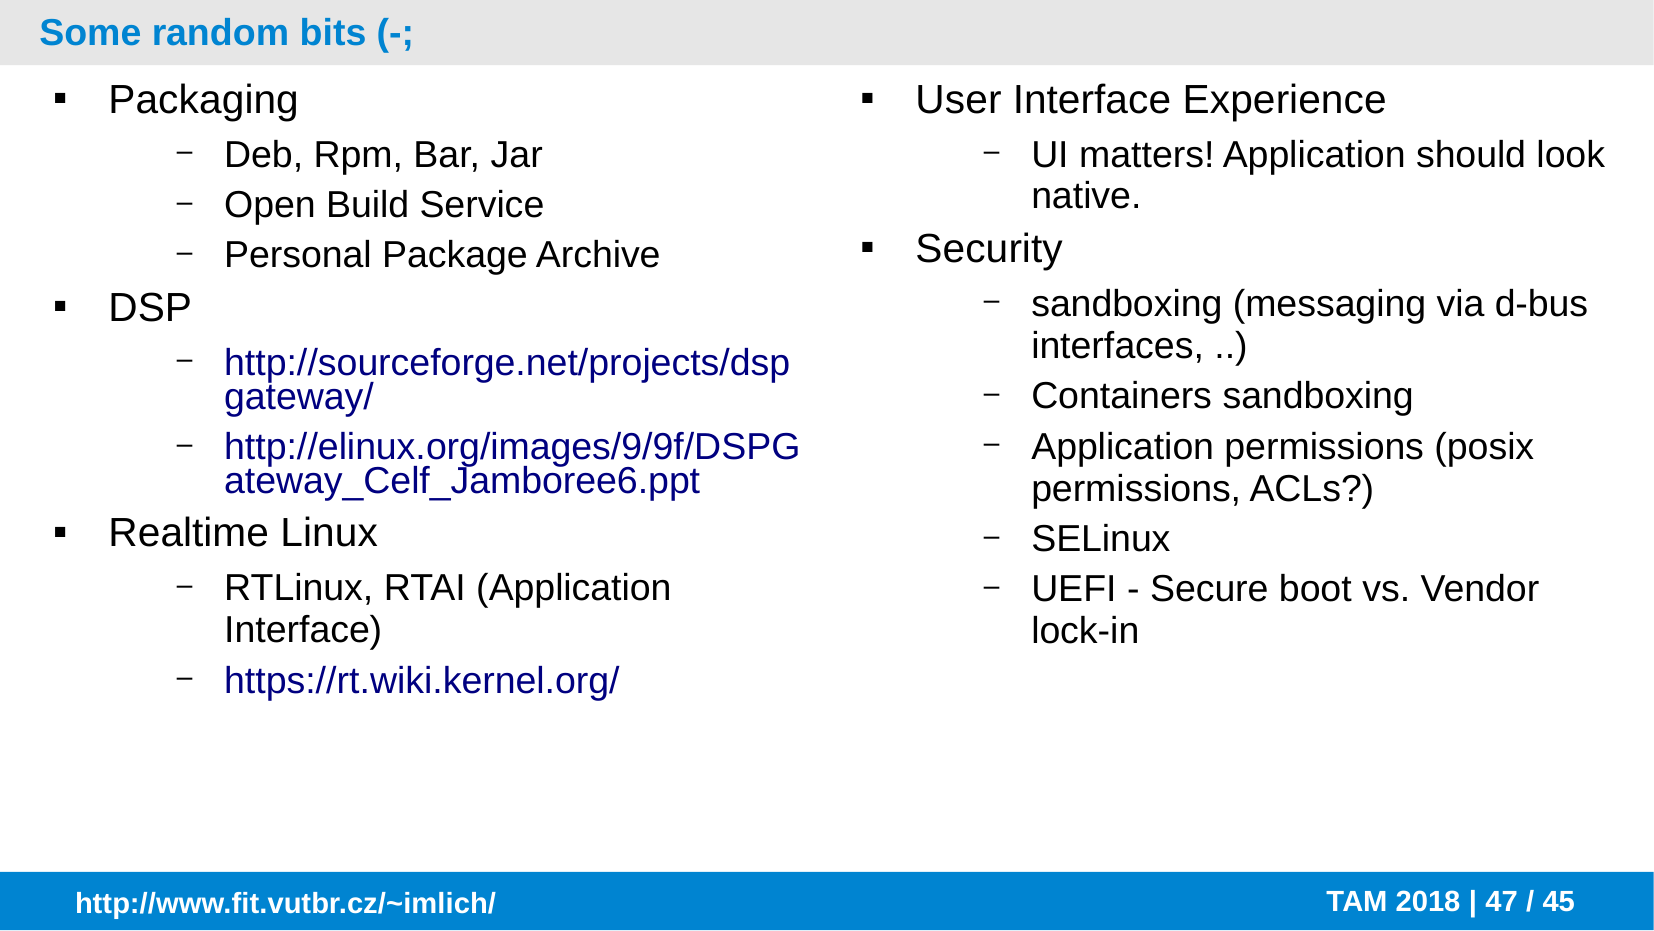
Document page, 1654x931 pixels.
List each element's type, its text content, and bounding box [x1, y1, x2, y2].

title Some random bits (-; [39, 4, 1615, 61]
list User Interface Experience UI matters! Application should look native. Security sandboxing (messaging via d-bus interfaces, ..) Containers sandboxing Application permissions (posix permissions, ACLs?) SELinux UEFI - Secure boot vs. Vendor lock-in [844, 76, 1614, 896]
list Packaging Deb, Rpm, Bar, Jar Open Build Service Personal Package Archive DSP http://sourceforge.net/projects/dspgateway/ http://elinux.org/images/9/9f/DSPGateway_Celf_Jamboree6.ppt Realtime Linux RTLinux, RTAI (Application Interface) https://rt.wiki.kernel.org/ [37, 76, 807, 844]
